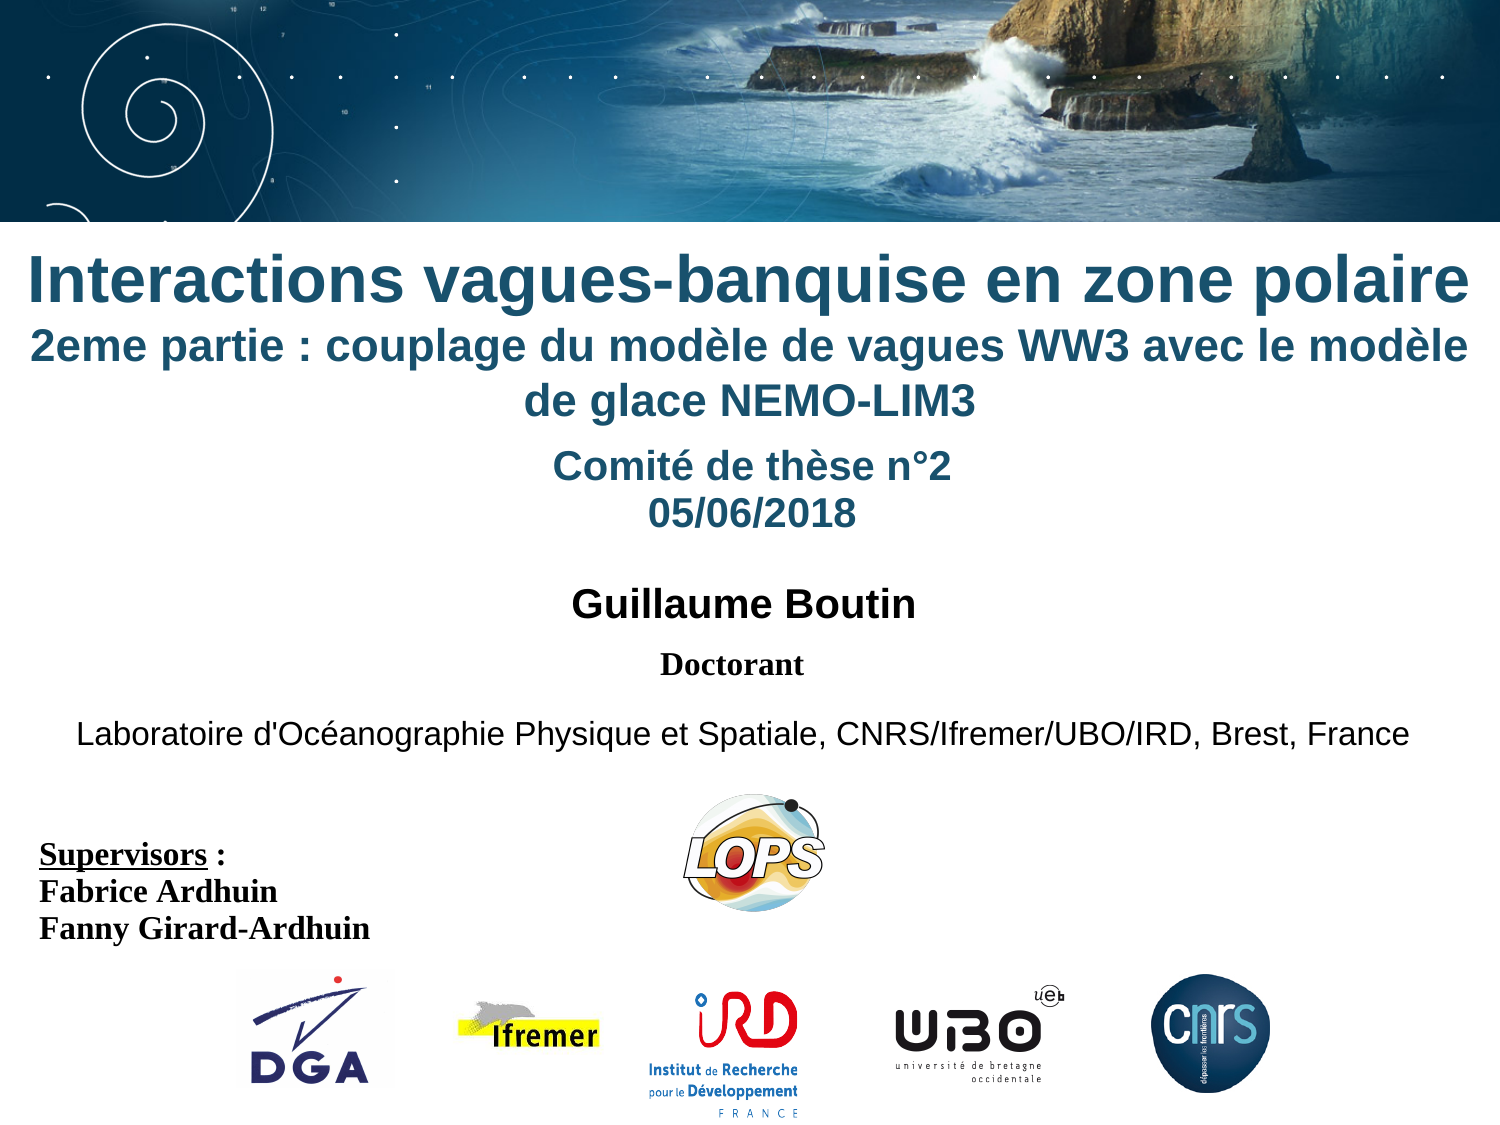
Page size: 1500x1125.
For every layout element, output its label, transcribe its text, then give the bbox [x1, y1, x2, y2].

picture [236, 969, 395, 1088]
picture [1151, 974, 1270, 1093]
text_box Doctorant [660, 645, 843, 721]
picture [885, 974, 1075, 1093]
text_box Comité de thèse n°2 05/06/2018 [324, 442, 1180, 537]
text_box Supervisors : Fabrice Ardhuin Fanny Girard-Ardhuin [39, 835, 511, 948]
picture [442, 947, 612, 1125]
picture [649, 991, 798, 1118]
text_box Interactions vagues-banquise en zone polaire 2eme partie : couplage du modèle de vagues WW3 avec le modèle de glace NEMO-LIM3 [0, 222, 1500, 464]
picture [0, 0, 1500, 222]
text_box Guillaume Boutin Laboratoire d'Océanographie Physique et Spatiale, CNRS/Ifremer/UBO/IRD, Brest, France [0, 495, 1495, 805]
picture [679, 790, 827, 916]
